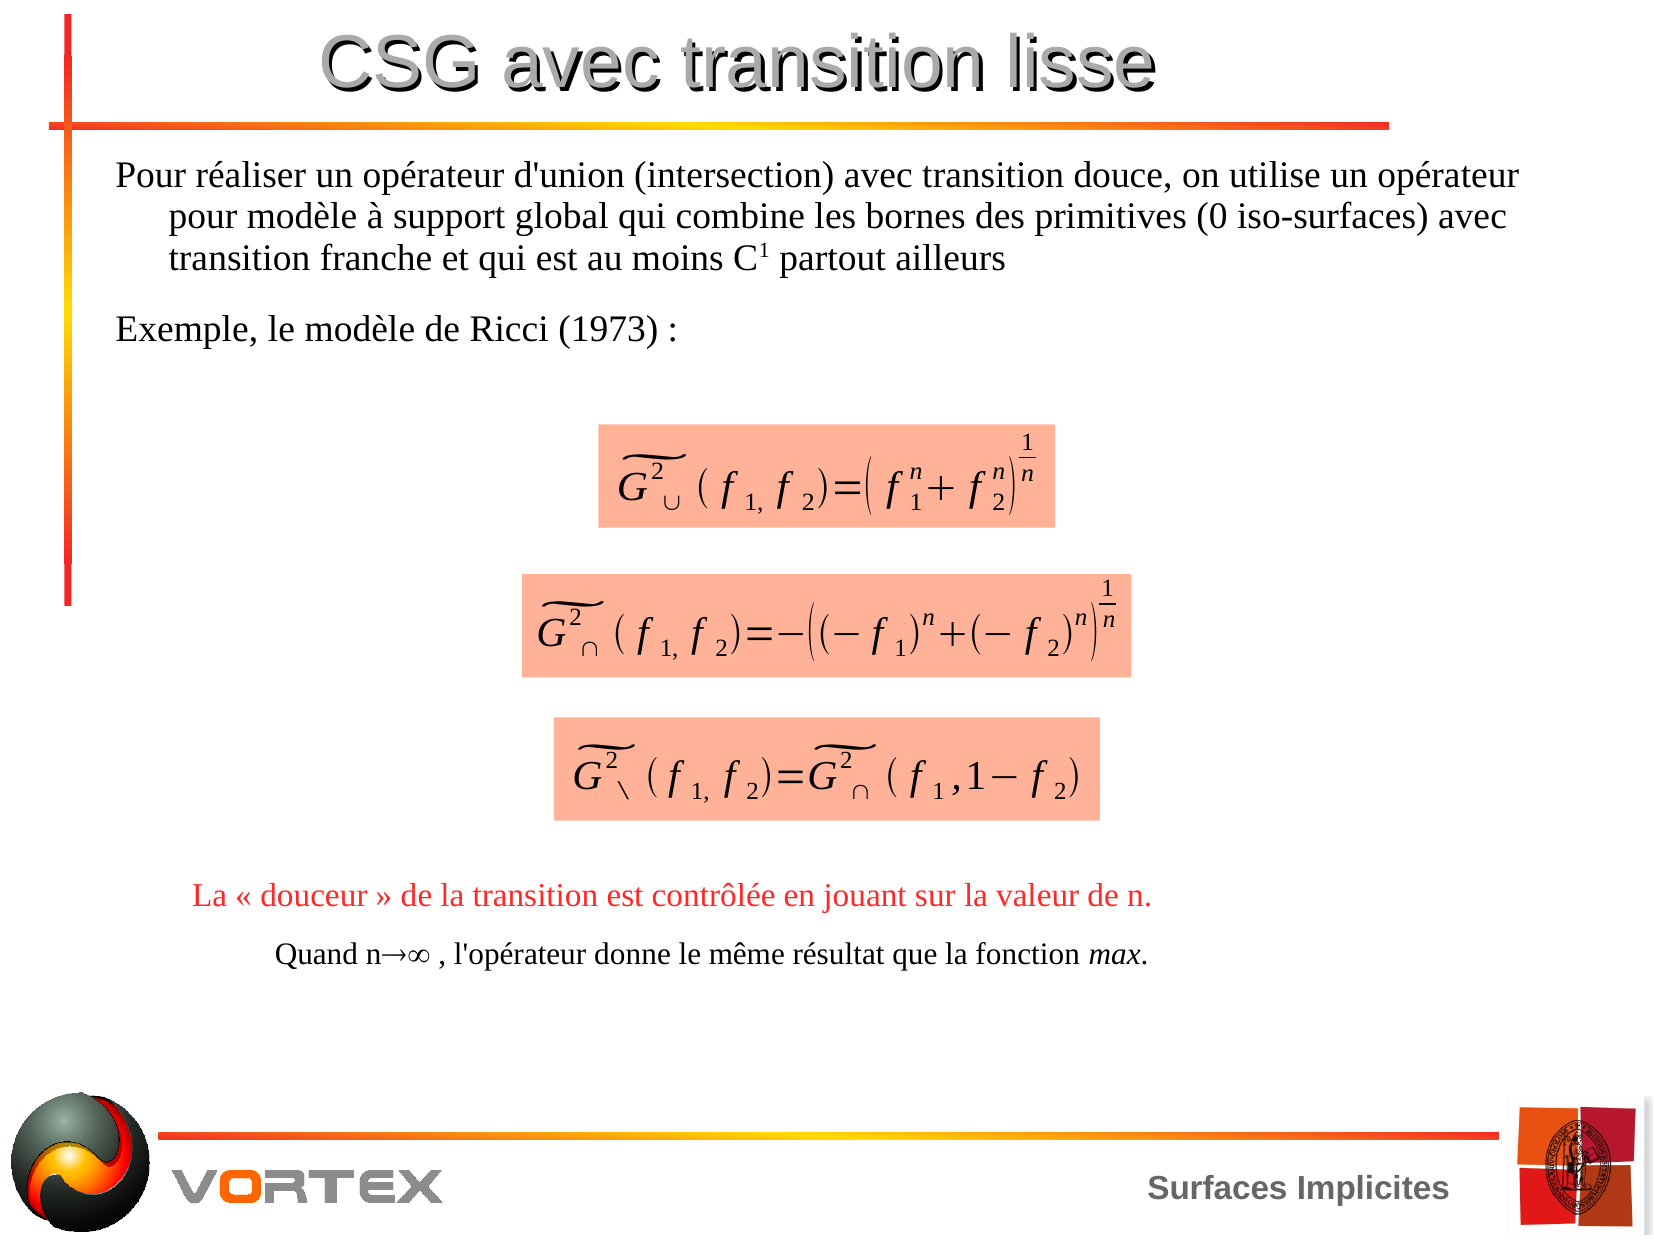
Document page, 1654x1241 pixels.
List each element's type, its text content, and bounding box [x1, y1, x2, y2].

chart [529, 574, 1125, 665]
text_box [598, 424, 1056, 528]
chart [609, 427, 1044, 519]
title CSG avec transition lisse [82, 4, 1392, 120]
picture [1505, 1096, 1653, 1235]
chart [565, 741, 1088, 805]
list Pour réaliser un opérateur d'union (intersection) avec transition douce, on utilise un opérateur pour modèle à support global qui combine les bornes des primitives (0 iso-surfaces) avec transition franche et qui est au moins C1 partout ailleurs Exemple, le modèle de Ricci (1973) : La « douceur » de la transition est contrôlée en jouant sur la valeur de n. Quand n , l'opérateur donne le même résultat que la fonction max. [97, 153, 1571, 1109]
picture [11, 1092, 443, 1232]
